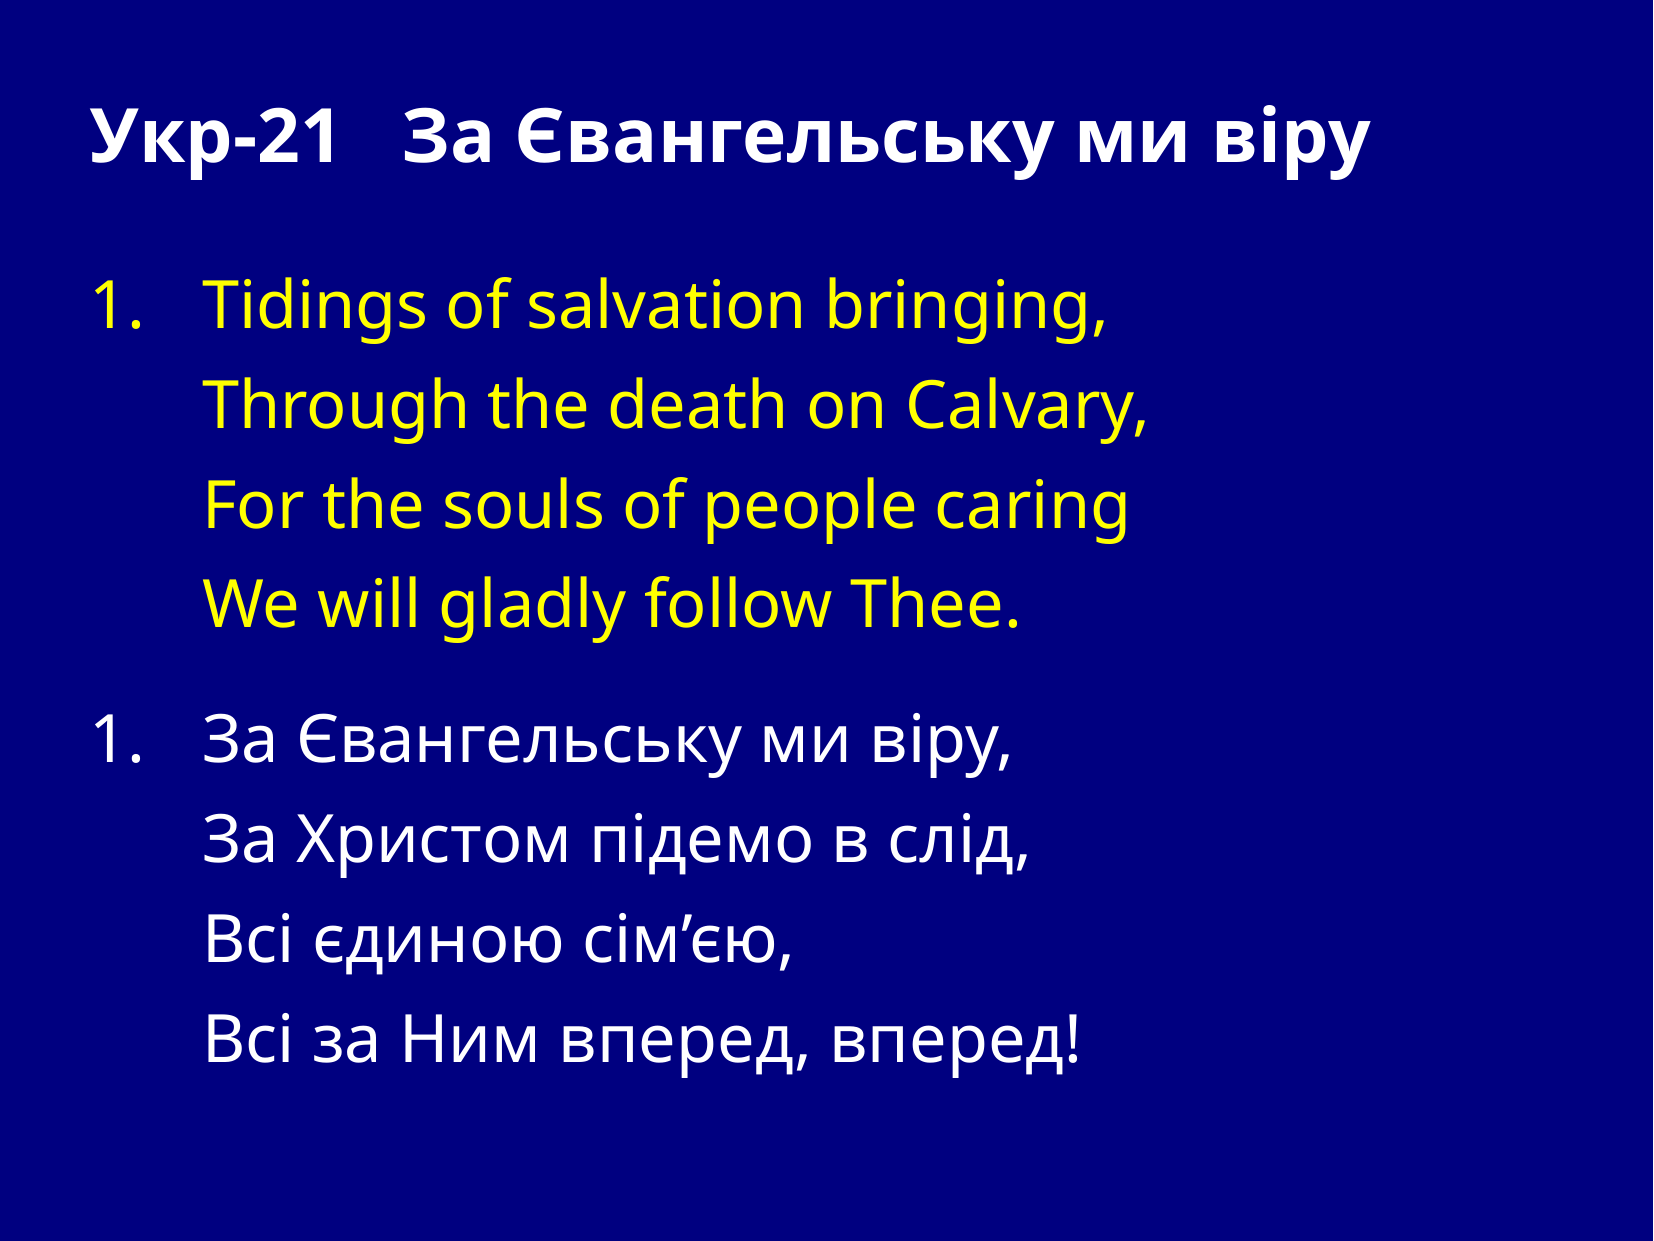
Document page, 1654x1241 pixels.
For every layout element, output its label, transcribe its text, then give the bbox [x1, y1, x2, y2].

text_box 1. Tidings of salvation bringing, Through the death on Calvary, For the souls of people caring We will gladly follow Thee. [75, 188, 1576, 638]
text_box Укр-21 За Євангельську ми віру [75, 75, 1576, 188]
text_box 1. За Євангельську ми віру, За Христом підемо в слід, Всі єдиною сім’єю, Всі за Ним вперед, вперед! [75, 675, 1576, 1163]
